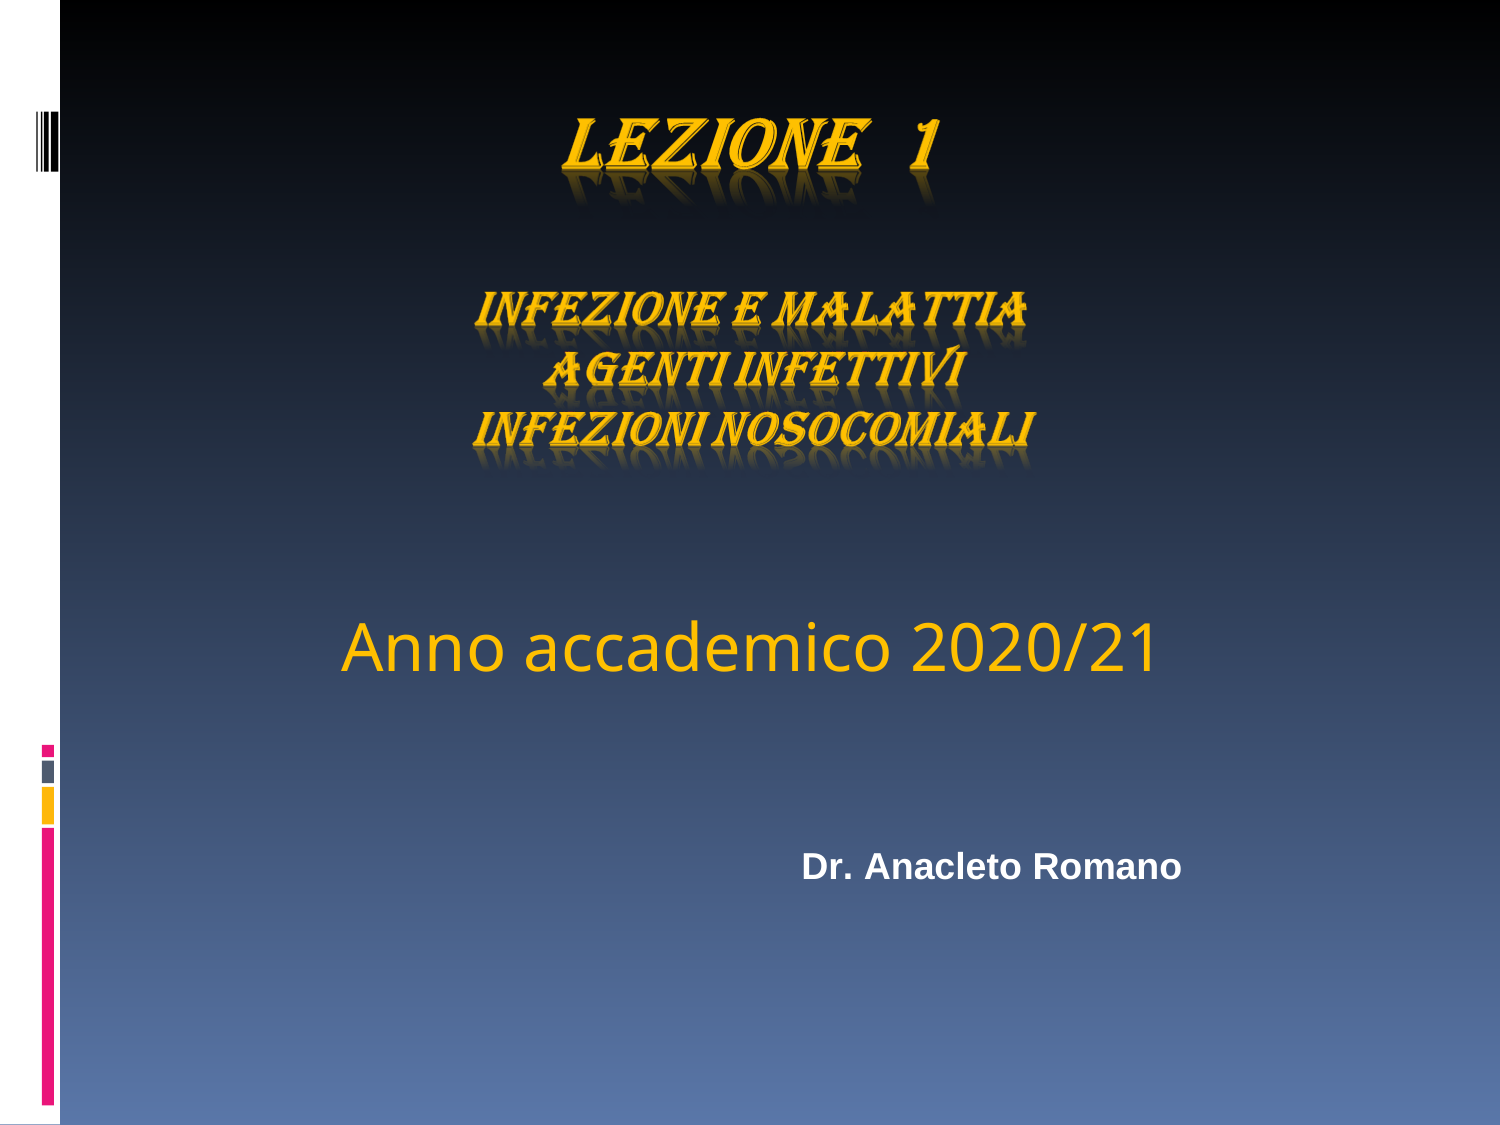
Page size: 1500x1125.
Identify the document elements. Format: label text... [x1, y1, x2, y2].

subtitle Anno accademico 2020/21 [230, 479, 1276, 693]
picture [111, 74, 1389, 510]
text_box Dr. Anacleto Romano [655, 834, 1329, 895]
